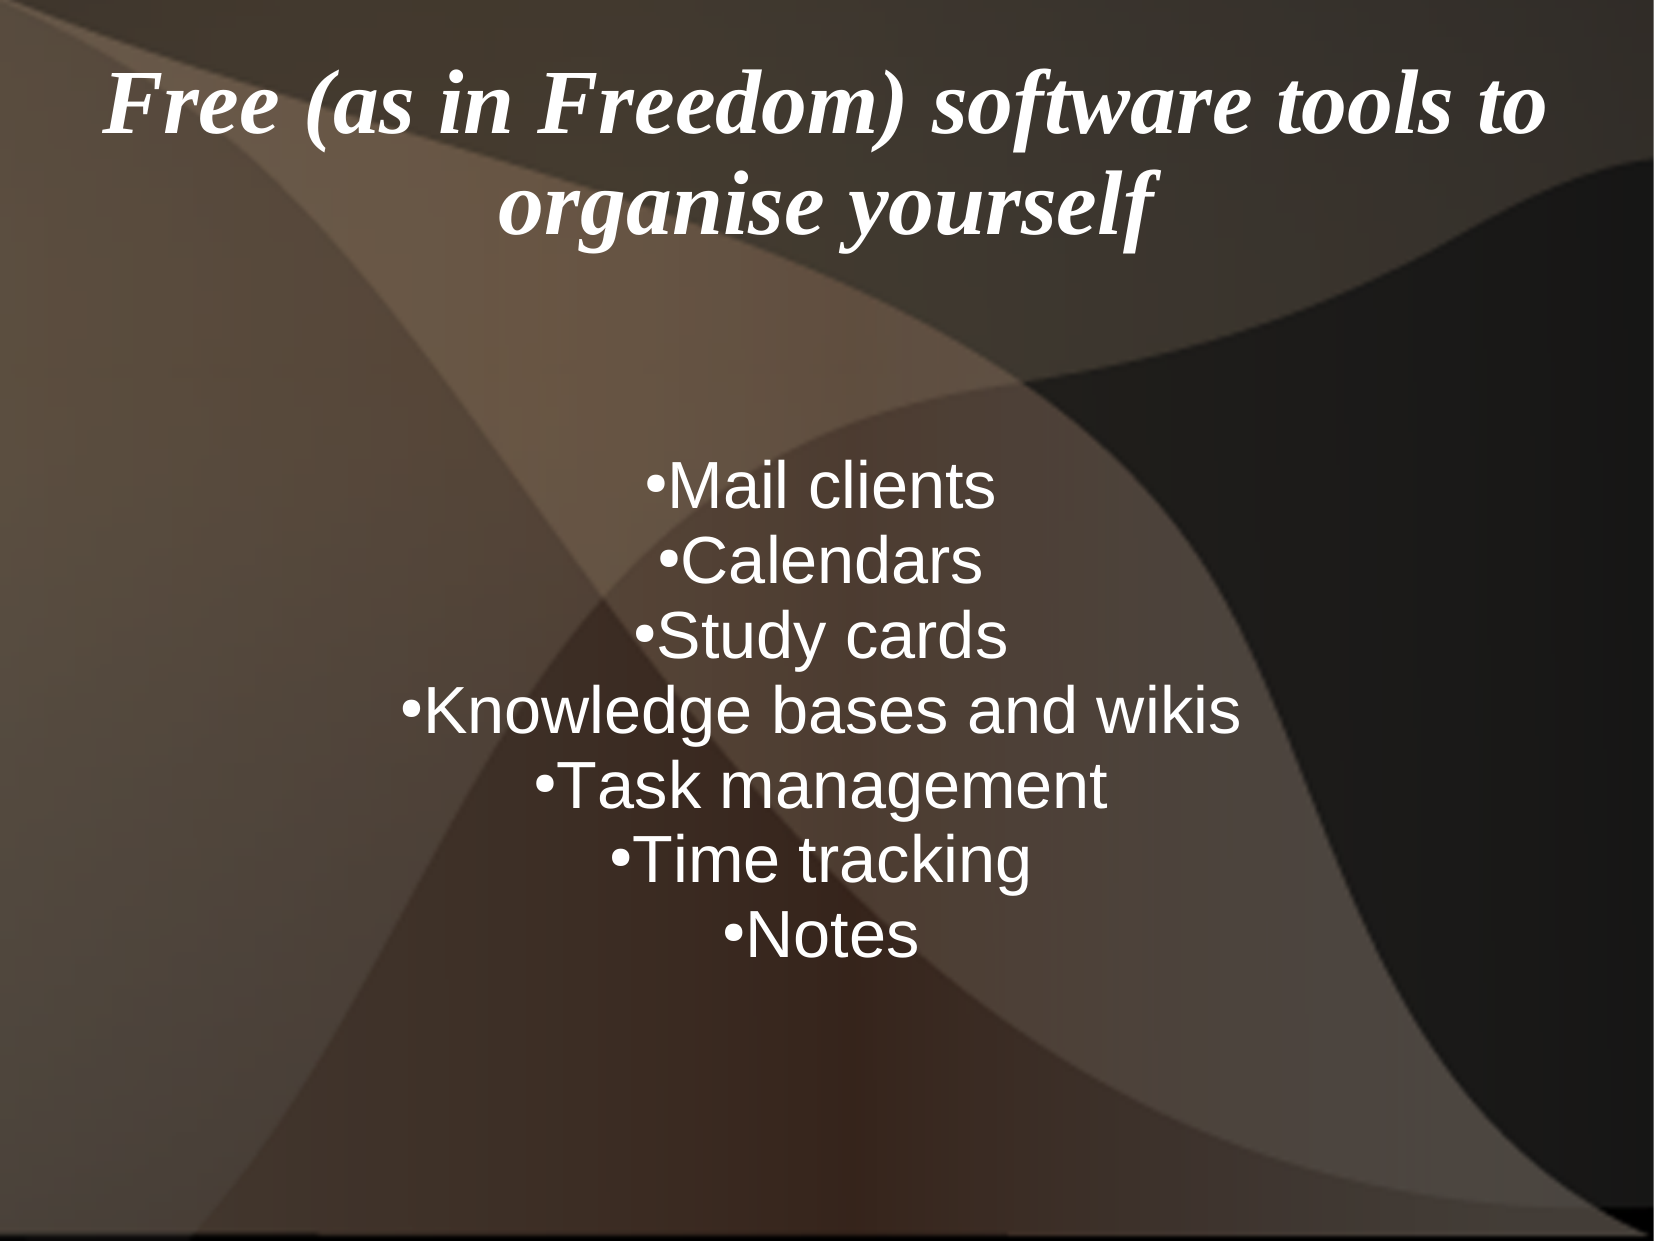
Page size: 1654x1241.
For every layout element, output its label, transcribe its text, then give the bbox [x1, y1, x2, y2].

title Free (as in Freedom) software tools to organise yourself [82, 49, 1571, 257]
picture [0, 0, 1654, 1241]
subtitle Mail clients Calendars Study cards Knowledge bases and wikis Task management Time tracking Notes [153, 248, 1489, 1241]
